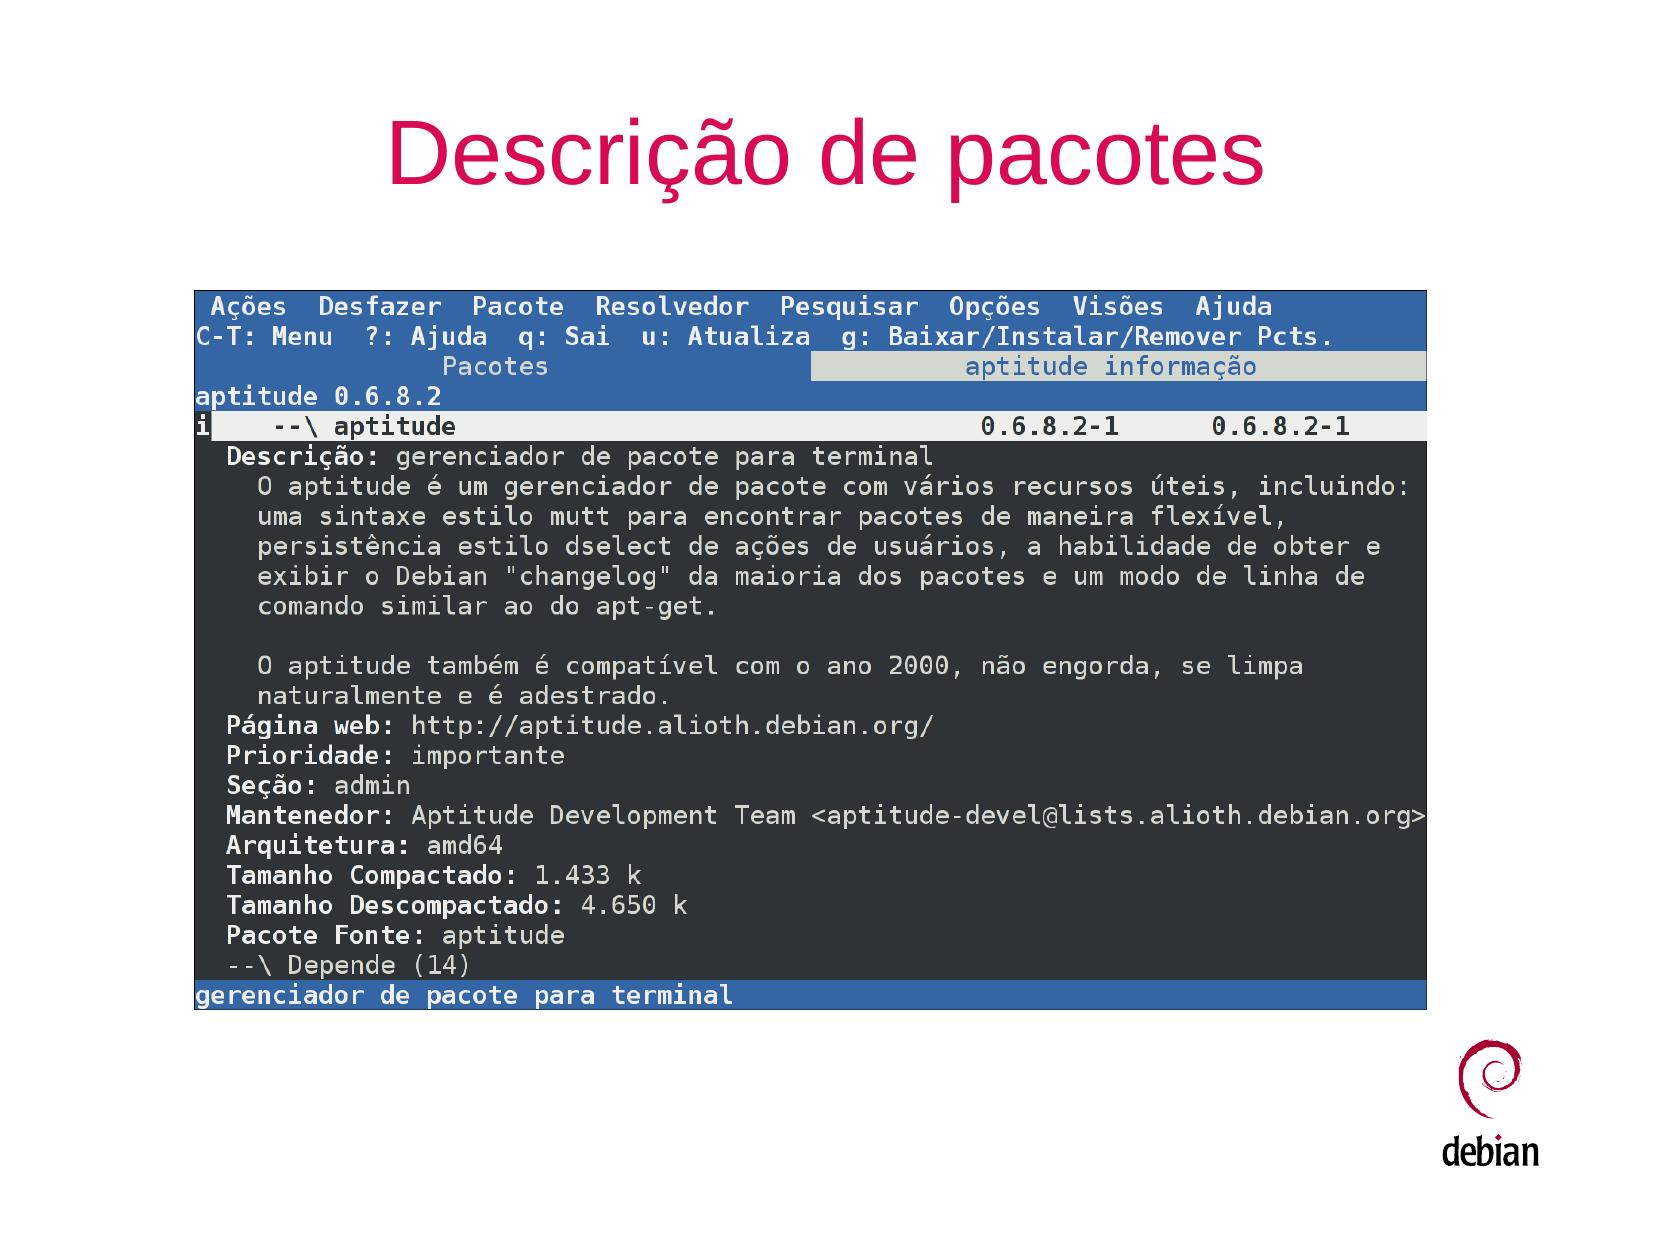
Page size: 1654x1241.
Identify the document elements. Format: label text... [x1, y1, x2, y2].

title Descrição de pacotes [82, 49, 1571, 257]
picture [194, 290, 1427, 1010]
